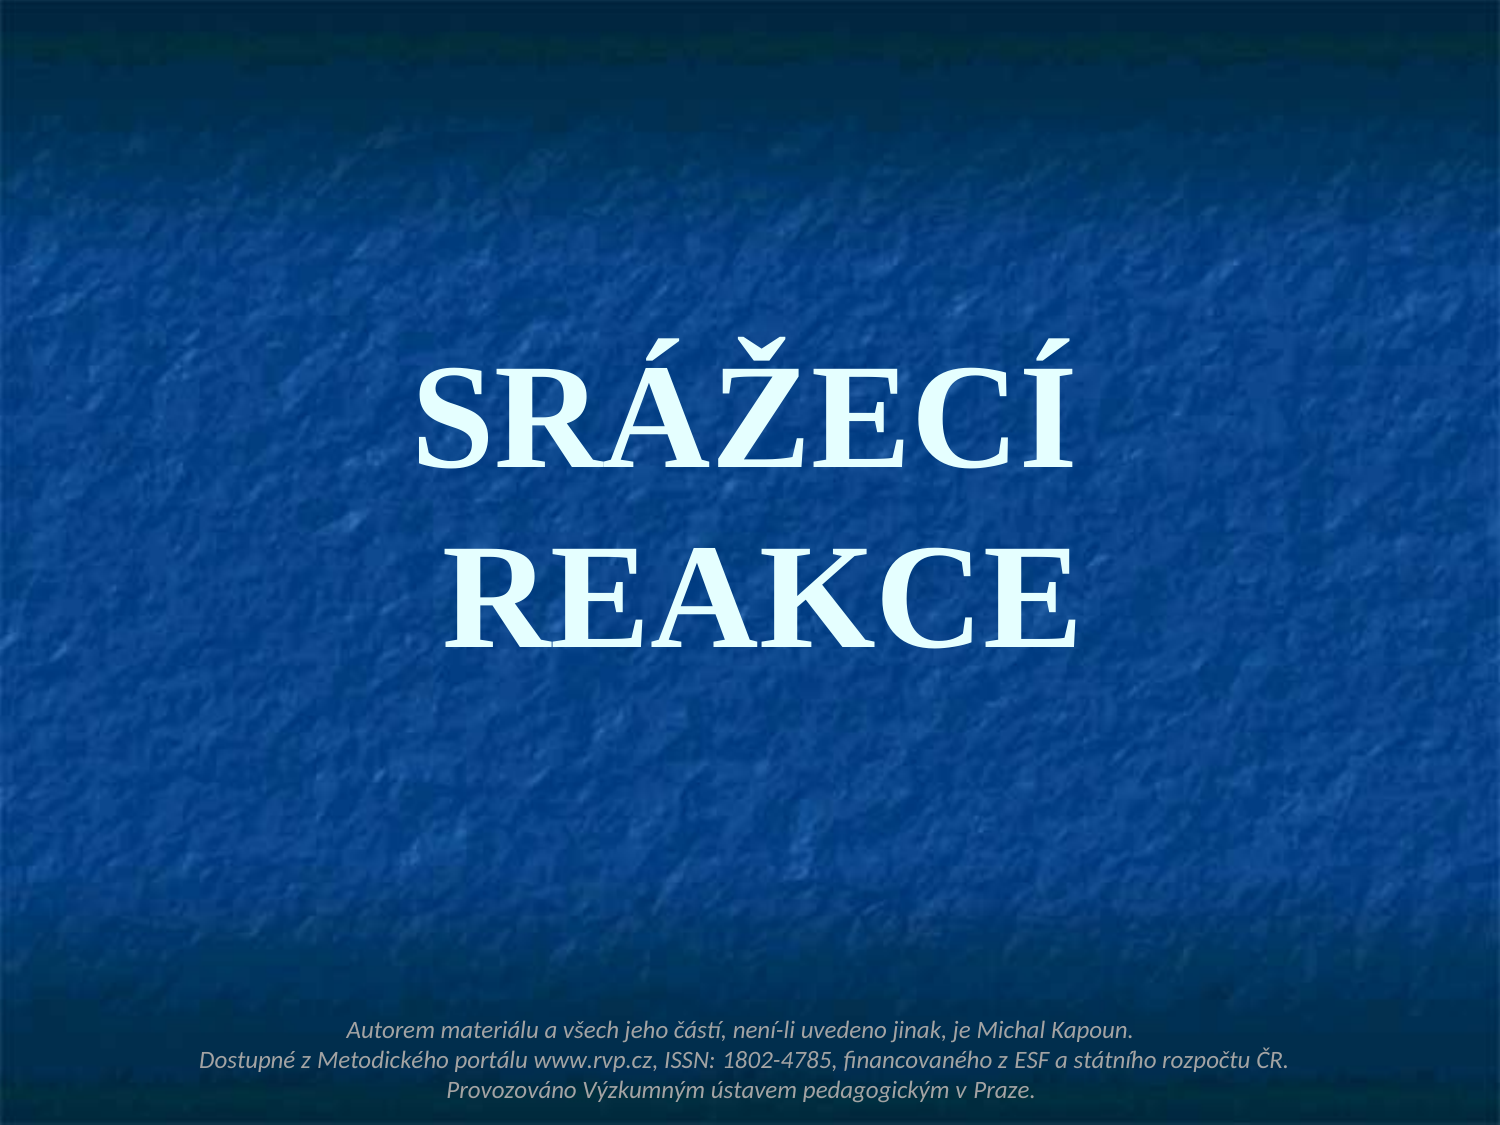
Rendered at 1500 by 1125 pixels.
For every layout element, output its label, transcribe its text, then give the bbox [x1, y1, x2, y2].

title SRÁŽECÍ REAKCE [88, 310, 1439, 686]
picture [0, 0, 1500, 1125]
text_box Autorem materiálu a všech jeho částí, není-li uvedeno jinak, je Michal Kapoun. Dostupné z Metodického portálu www.rvp.cz, ISSN: 1802-4785, financovaného z ESF a státního rozpočtu ČR. Provozováno Výzkumným ústavem pedagogickým v Praze. [147, 1011, 1341, 1106]
